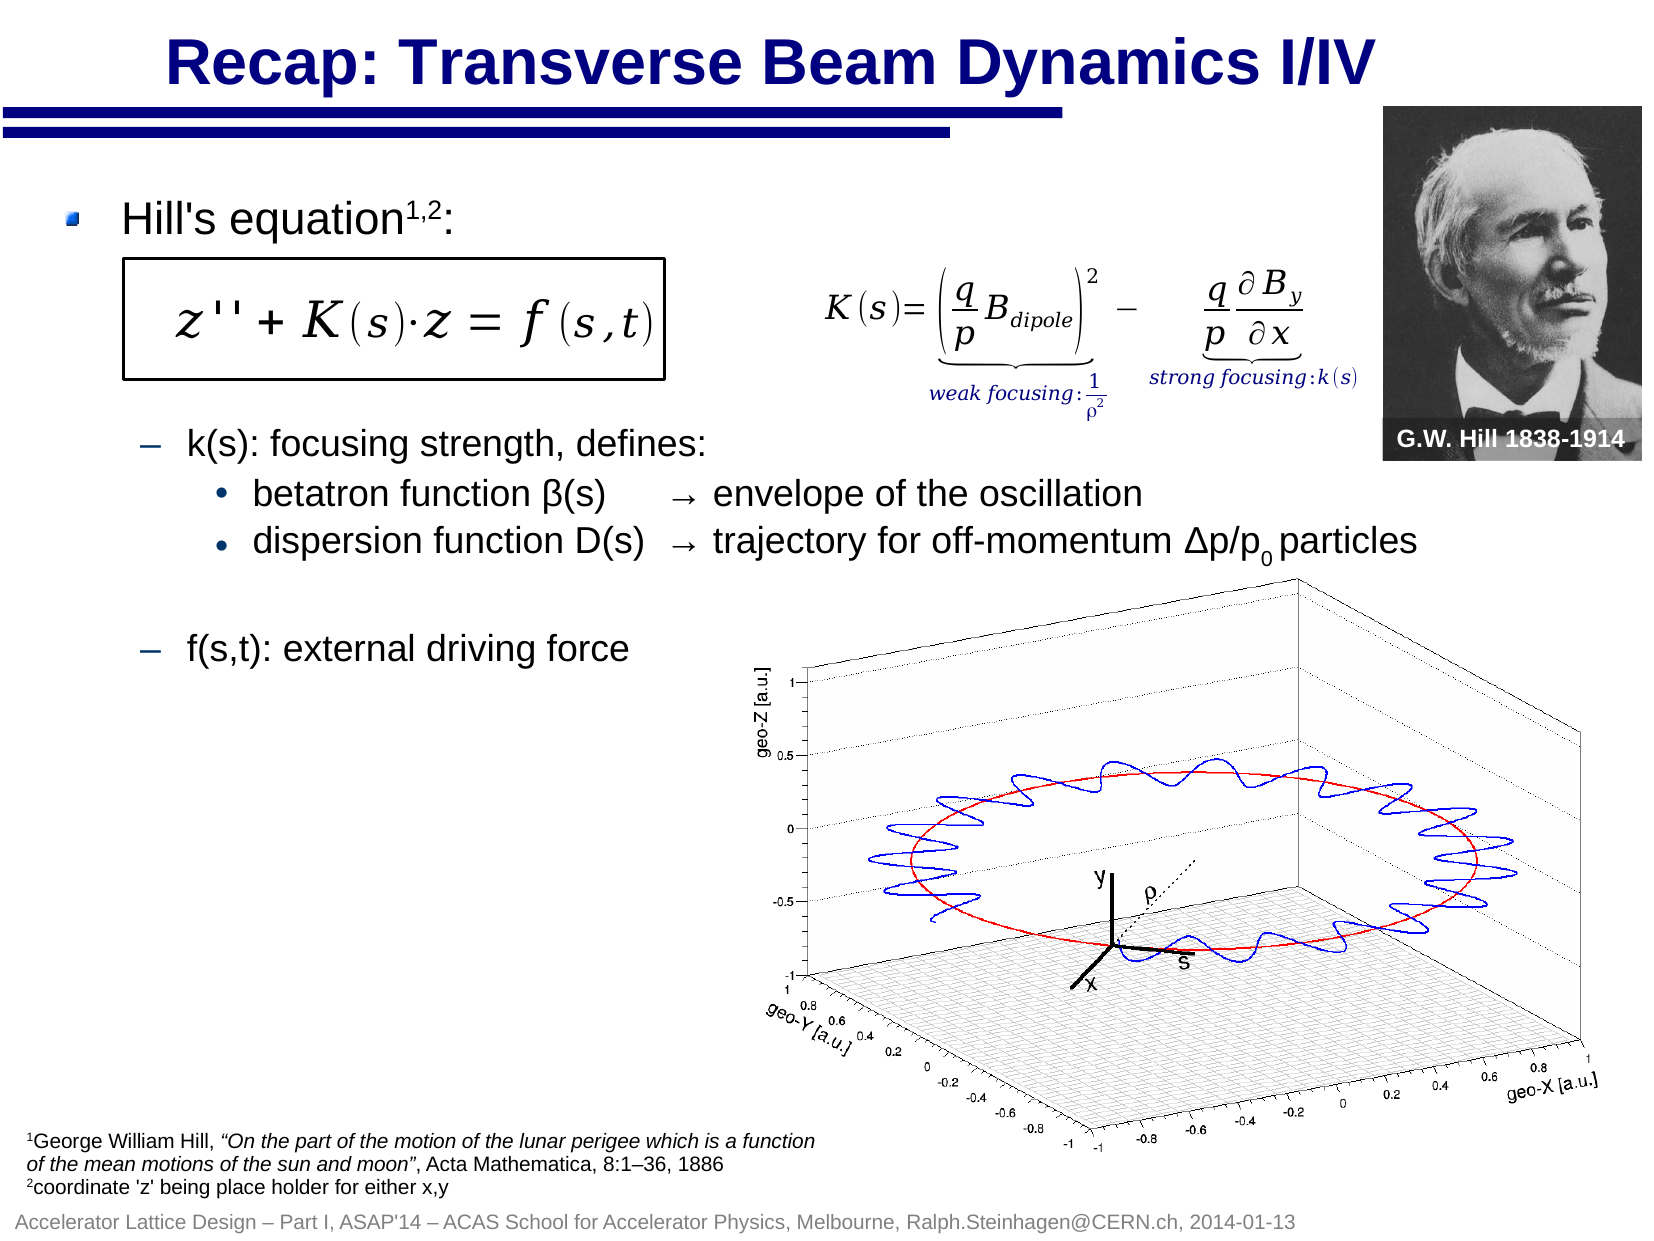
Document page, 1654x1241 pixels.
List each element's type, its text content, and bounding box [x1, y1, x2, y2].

list Hill's equation1,2: k(s): focusing strength, defines: betatron function β(s) → envelope of the oscillation dispersion function D(s) → trajectory for off-momentum Δp/p0 particles f(s,t): external driving force [65, 192, 1628, 1205]
title Recap: Transverse Beam Dynamics I/IV [165, 0, 1548, 124]
text_box G.W. Hill 1838-1914 [1381, 417, 1642, 461]
chart [160, 291, 663, 350]
chart [814, 263, 1367, 423]
picture [1383, 106, 1642, 417]
text_box 1George William Hill, “On the part of the motion of the lunar perigee which is a function of the mean motions of the sun and moon”, Acta Mathematica, 8:1–36, 1886 2coordinate 'z' being place holder for either x,y [11, 1122, 851, 1207]
